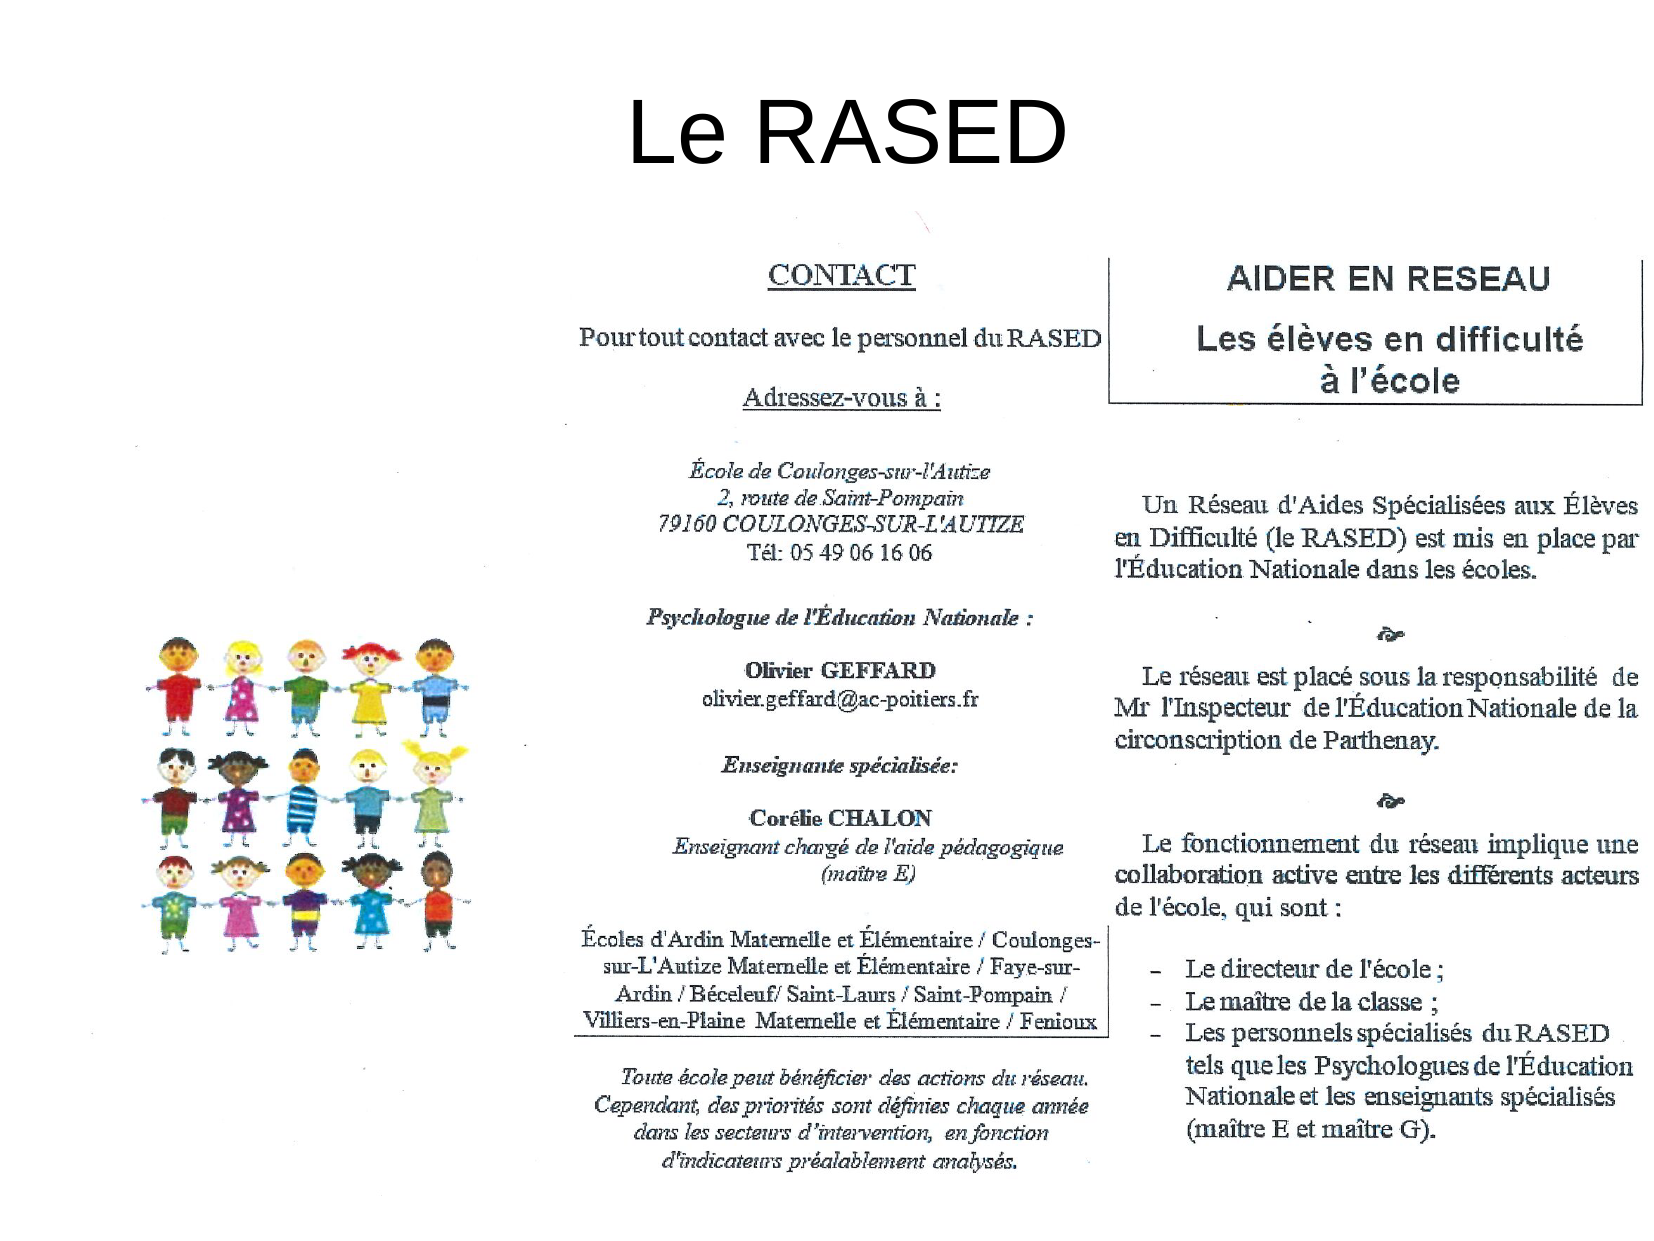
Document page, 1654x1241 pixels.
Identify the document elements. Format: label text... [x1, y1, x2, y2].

title Le RASED [104, 57, 1593, 206]
picture [88, 211, 1654, 1200]
